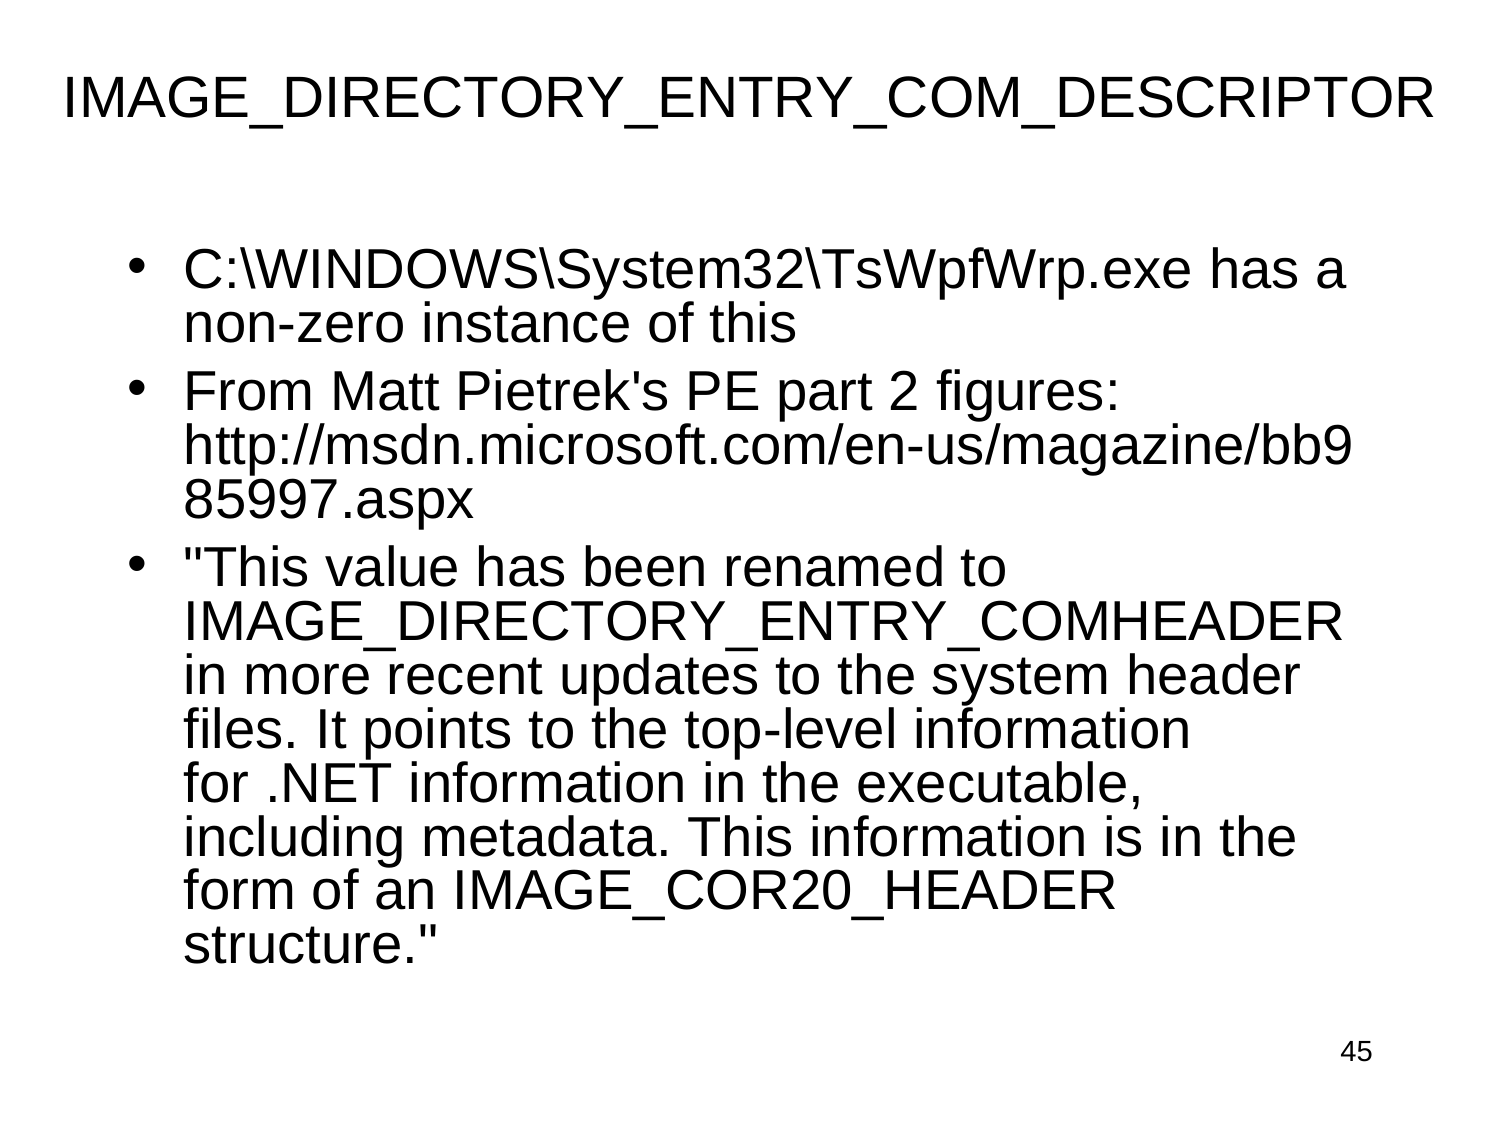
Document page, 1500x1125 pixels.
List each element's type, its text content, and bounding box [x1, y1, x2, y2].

title IMAGE_DIRECTORY_ENTRY_COM_DESCRIPTOR [0, 0, 1500, 188]
list C:\WINDOWS\System32\TsWpfWrp.exe has a non-zero instance of this From Matt Pietrek's PE part 2 figures: http://msdn.microsoft.com/en-us/magazine/bb985997.aspx "This value has been renamed to IMAGE_DIRECTORY_ENTRY_COMHEADER in more recent updates to the system header files. It points to the top-level information for .NET information in the executable, including metadata. This information is in the form of an IMAGE_COR20_HEADER structure." [112, 237, 1388, 1051]
text_box <number> [1074, 1025, 1388, 1101]
